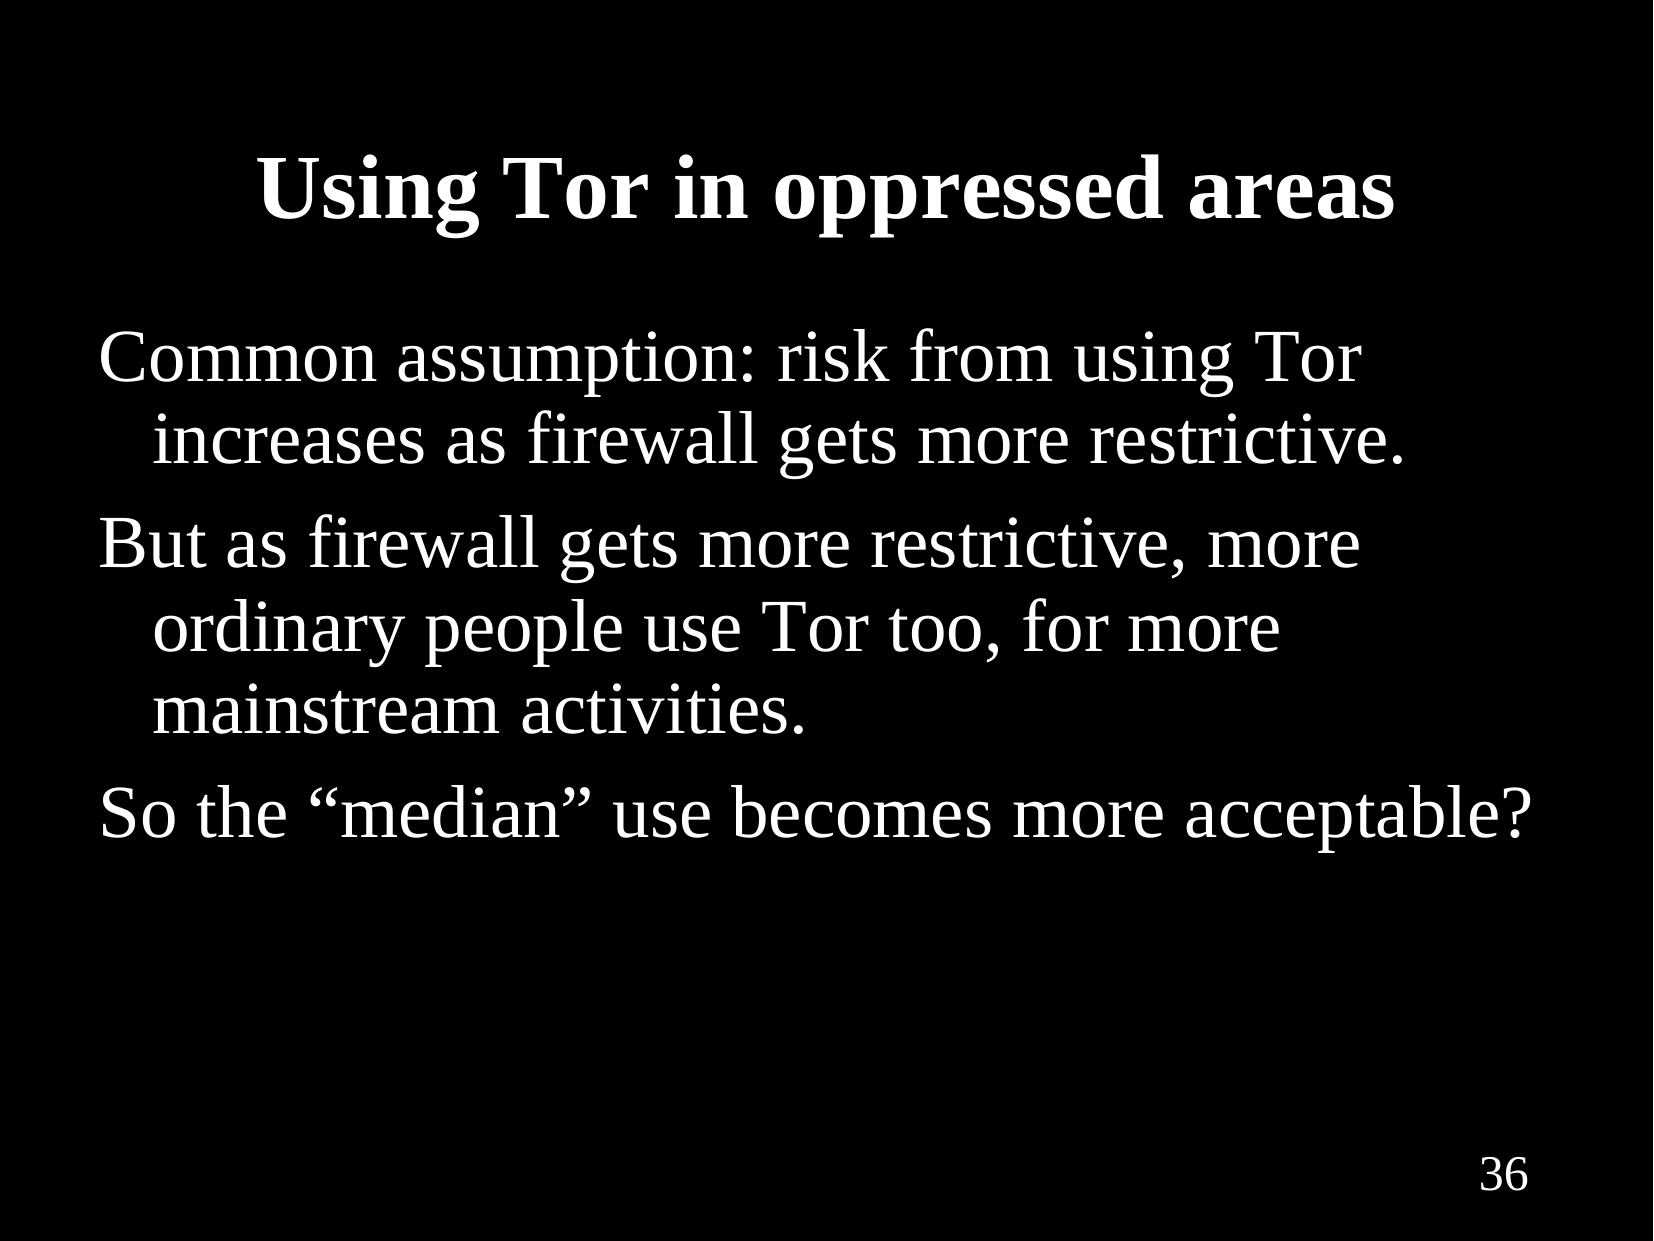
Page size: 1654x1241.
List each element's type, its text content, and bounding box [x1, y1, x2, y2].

title Using Tor in oppressed areas [121, 92, 1533, 284]
list Common assumption: risk from using Tor increases as firewall gets more restrictive. But as firewall gets more restrictive, more ordinary people use Tor too, for more mainstream activities. So the “median” use becomes more acceptable? [81, 314, 1572, 1104]
